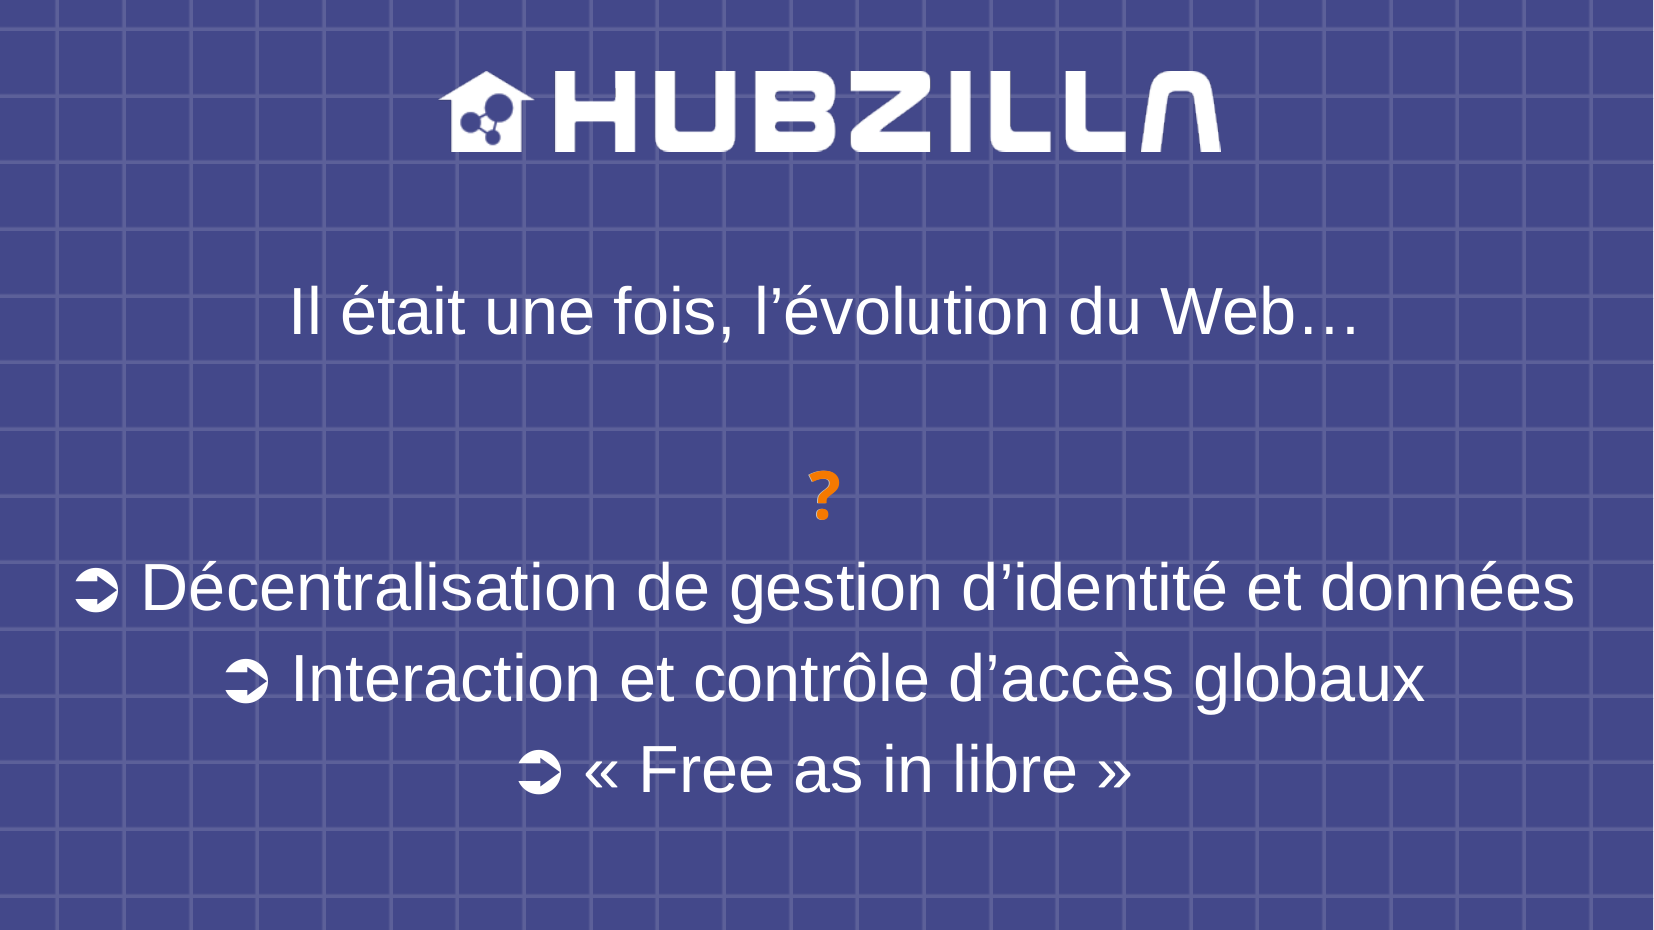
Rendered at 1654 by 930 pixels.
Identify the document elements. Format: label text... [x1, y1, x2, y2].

text_box ? ⮊ Décentralisation de gestion d’identité et données ⮊ Interaction et contrôle d’accès globaux ⮊ « Free as in libre » [15, 405, 1636, 856]
picture [0, 0, 1654, 930]
text_box Il était une fois, l’évolution du Web… [82, 217, 1571, 406]
